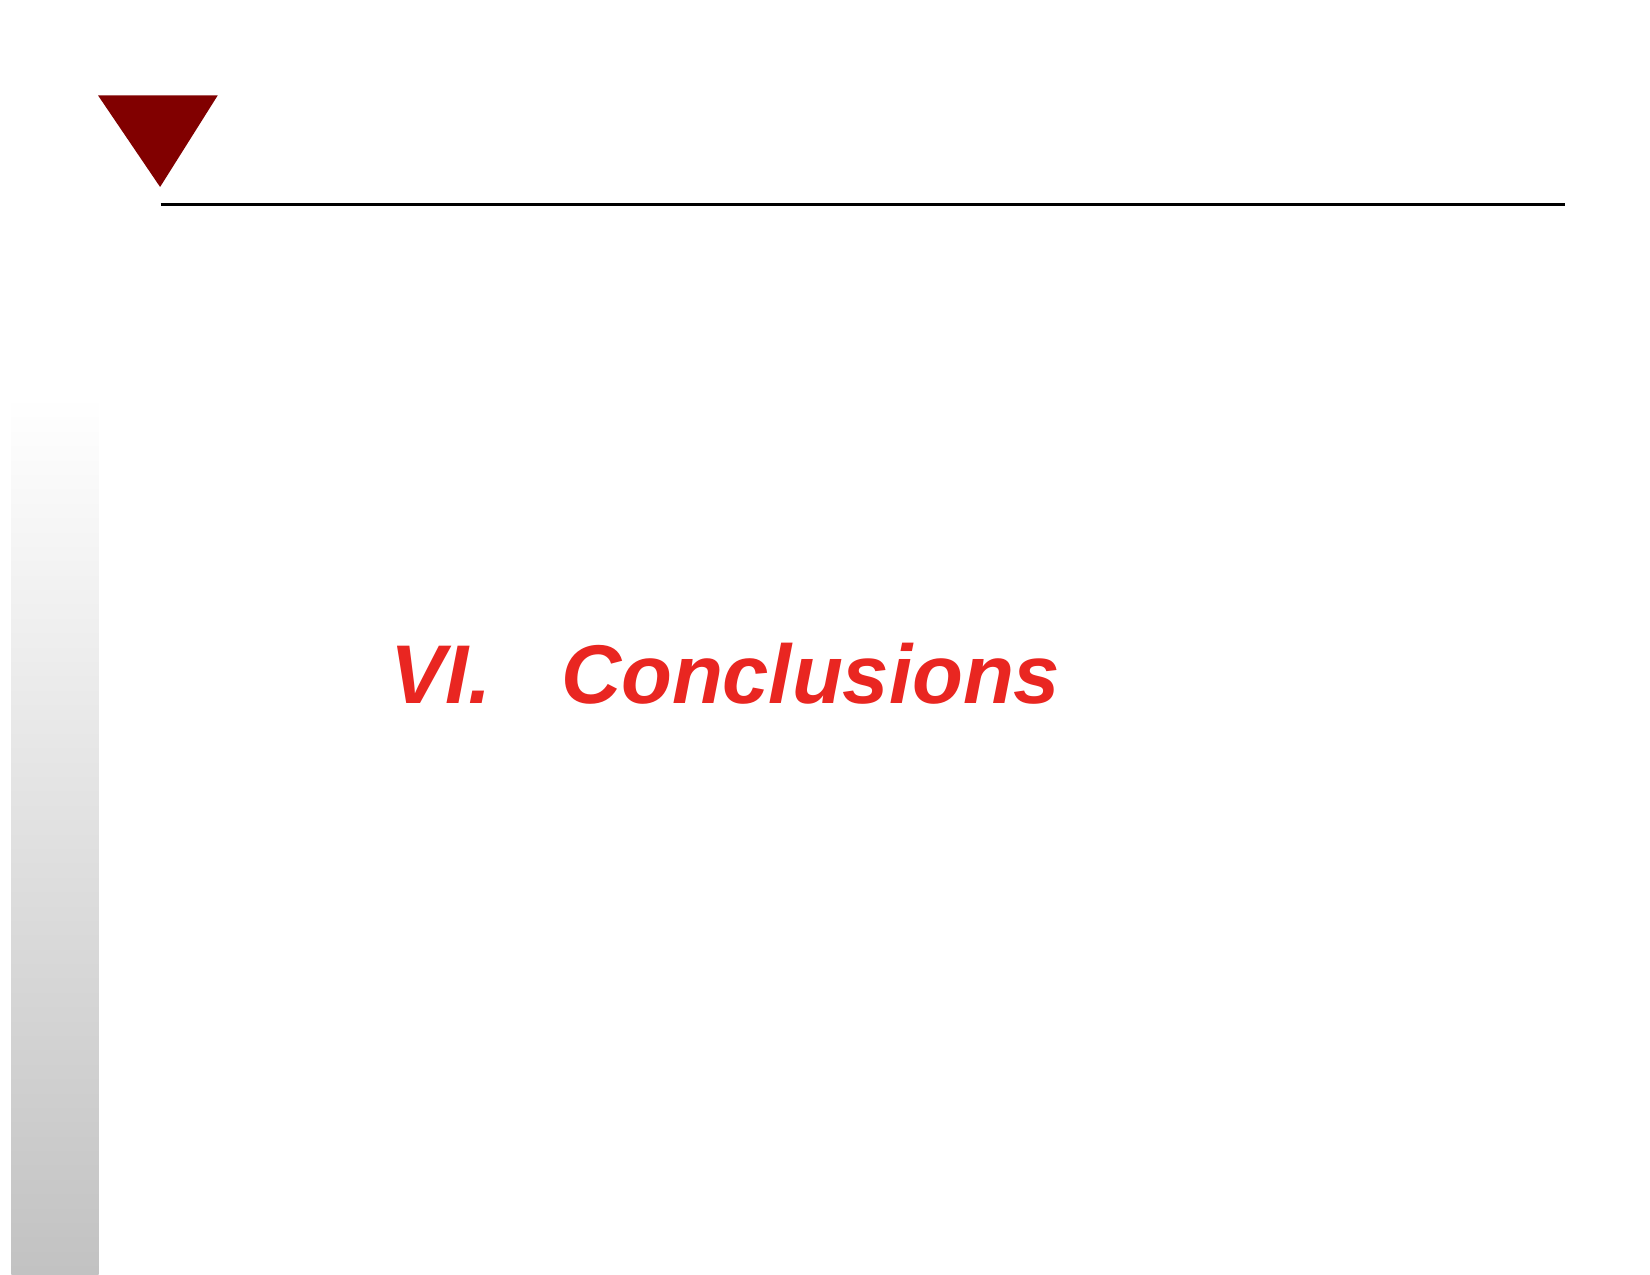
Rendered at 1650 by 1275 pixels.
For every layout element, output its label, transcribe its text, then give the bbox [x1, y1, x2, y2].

text_box VI. Conclusions [375, 612, 1076, 728]
text_box [98, 95, 218, 187]
text_box [11, 396, 99, 1275]
